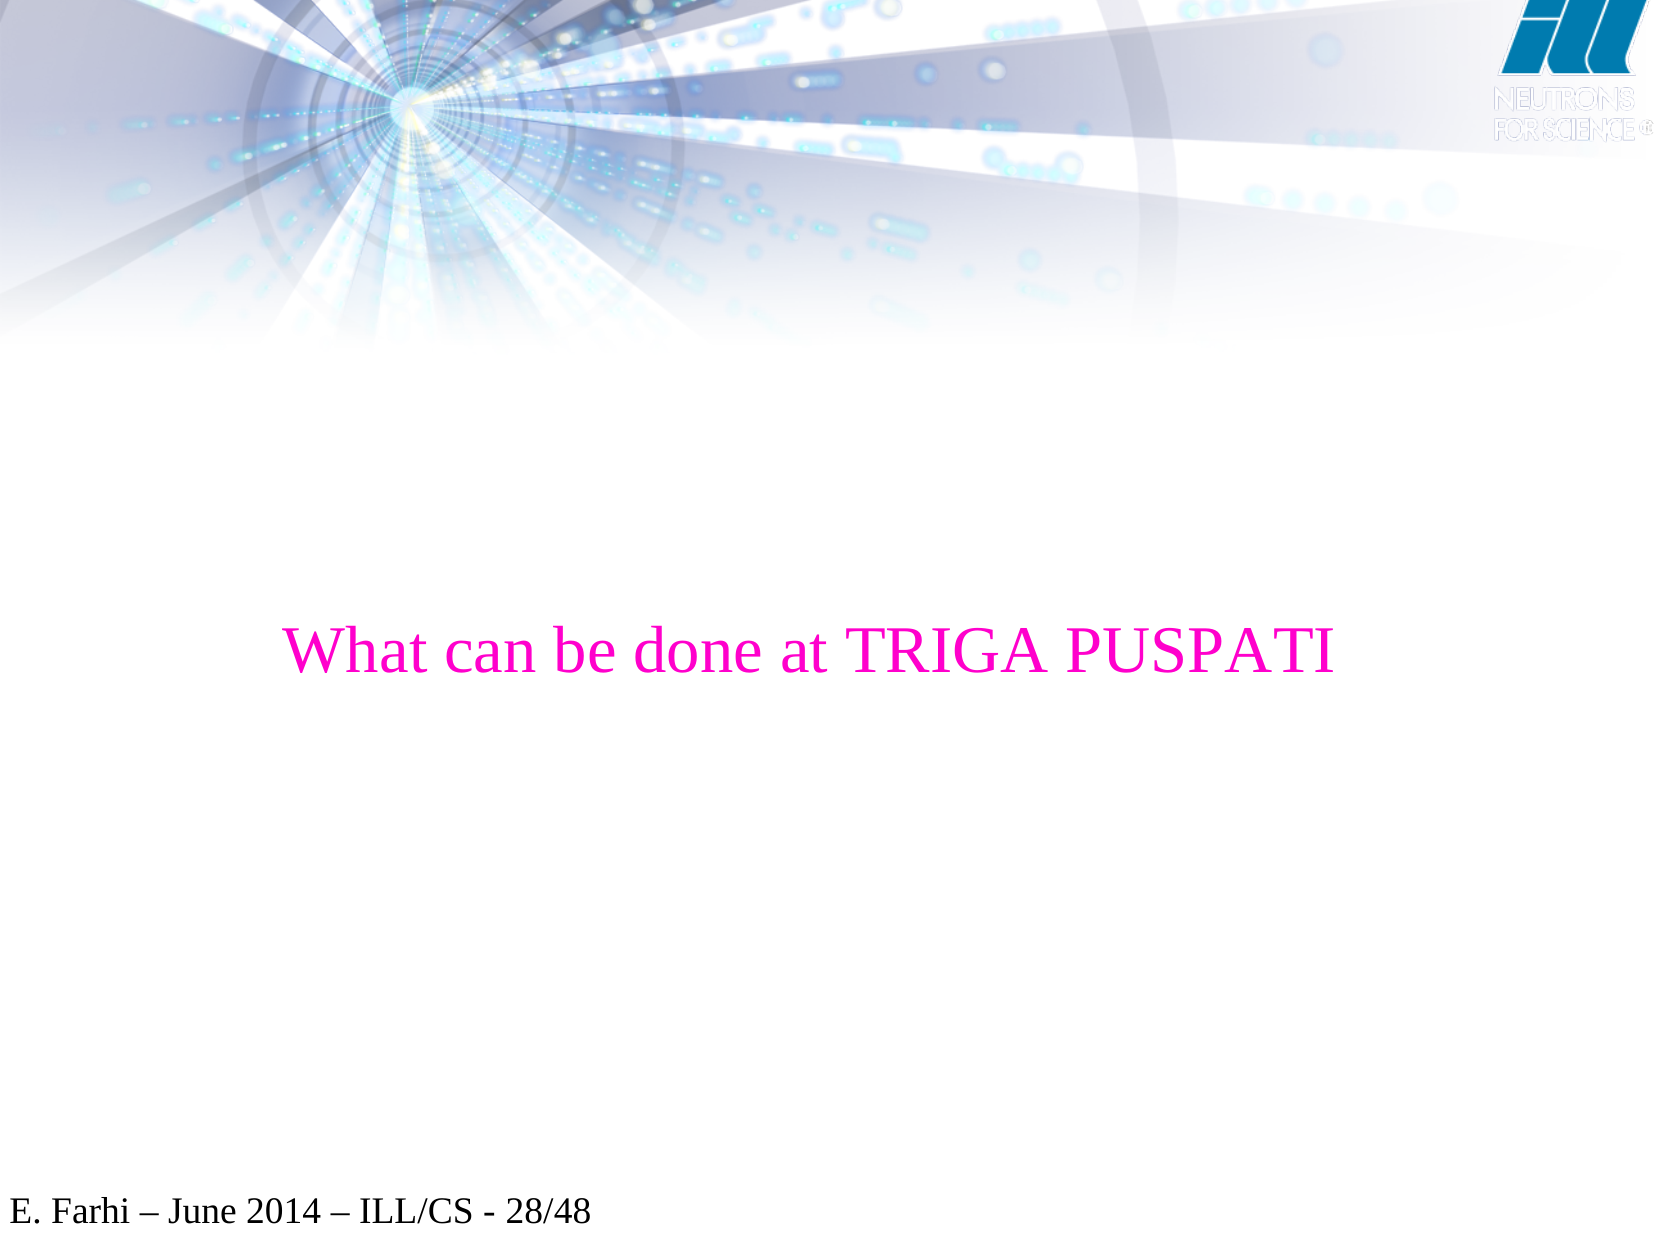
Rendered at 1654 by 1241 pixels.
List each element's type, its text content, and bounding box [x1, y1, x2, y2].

subtitle What can be done at TRIGA PUSPATI [82, 290, 1538, 1010]
picture [0, 0, 1654, 355]
